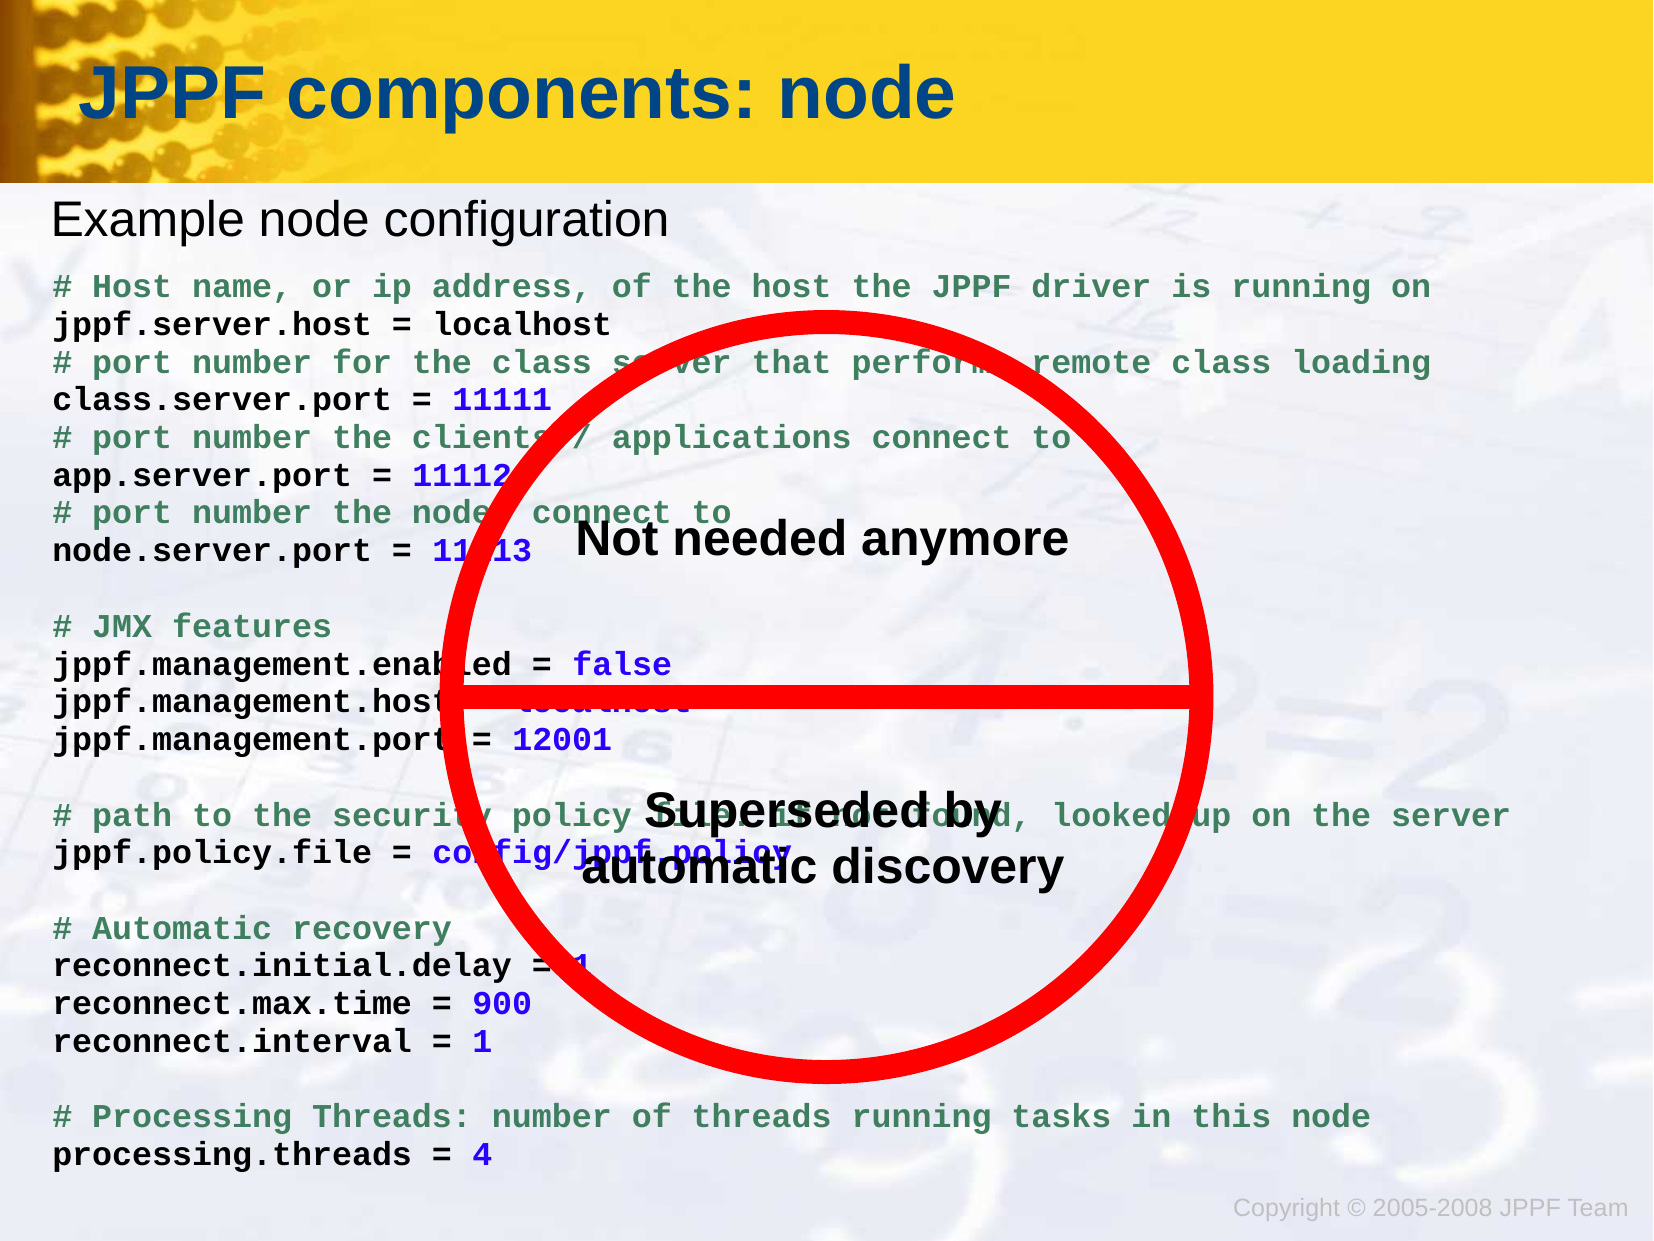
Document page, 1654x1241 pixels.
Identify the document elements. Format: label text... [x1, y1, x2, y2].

text_box Example node configuration [35, 183, 784, 255]
text_box Superseded by automatic discovery [560, 774, 1086, 904]
title JPPF components: node [78, 17, 1567, 168]
text_box [451, 322, 1202, 1073]
text_box Not needed anymore [560, 503, 1086, 575]
text_box # Host name, or ip address, of the host the JPPF driver is running on jppf.server.host = localhost # port number for the class server that performs remote class loading class.server.port = 11111 # port number the clients / applications connect to app.server.port = 11112 # port number the nodes connect to node.server.port = 11113 # JMX features jppf.management.enabled = false jppf.management.host = localhost jppf.management.port = 12001 # path to the security policy file. if not found, looked up on the server jppf.policy.file = config/jppf.policy # Automatic recovery reconnect.initial.delay = 1 reconnect.max.time = 900 reconnect.interval = 1 # Processing Threads: number of threads running tasks in this node processing.threads = 4 [37, 262, 1613, 1178]
picture [0, 0, 1654, 1241]
